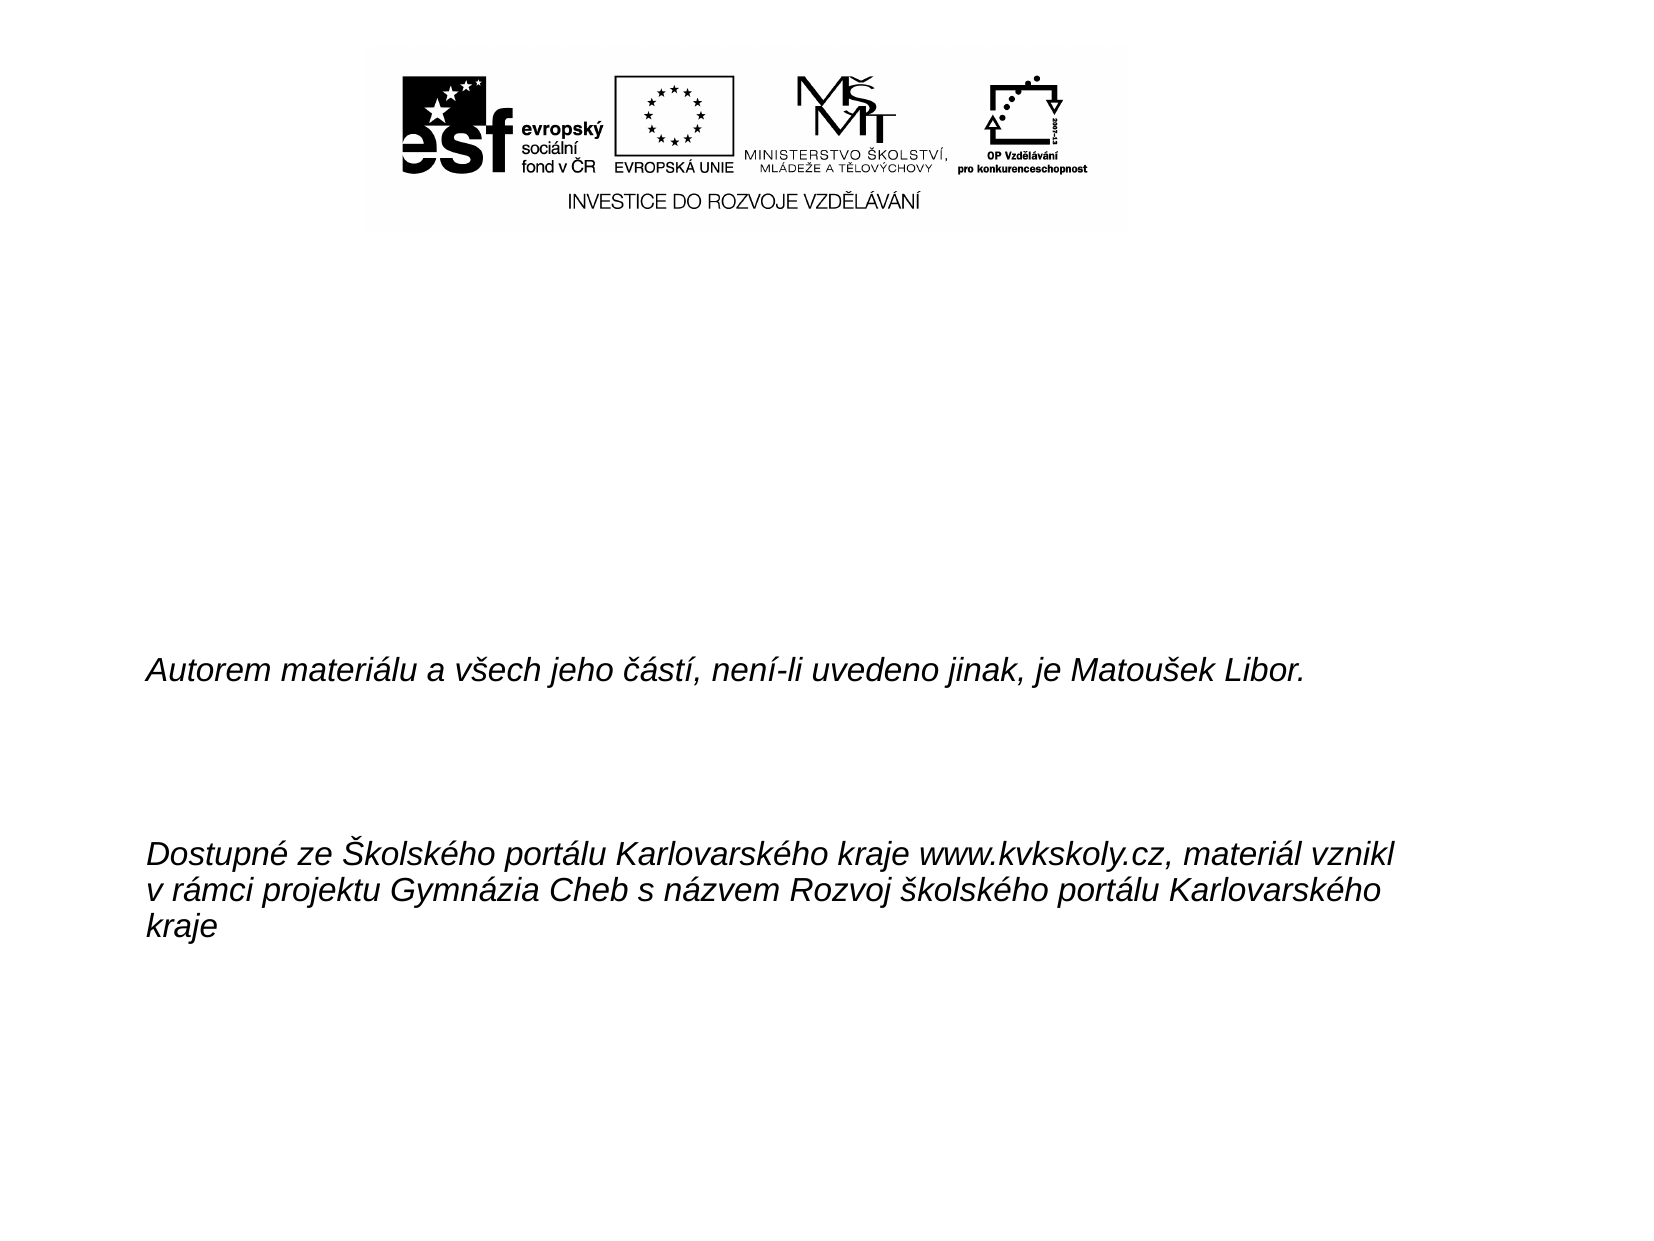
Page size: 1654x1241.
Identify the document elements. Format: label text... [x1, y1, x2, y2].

picture [366, 45, 1134, 233]
text_box Autorem materiálu a všech jeho částí, není-li uvedeno jinak, je Matoušek Libor. Dostupné ze Školského portálu Karlovarského kraje www.kvkskoly.cz, materiál vznikl v rámci projektu Gymnázia Cheb s názvem Rozvoj školského portálu Karlovarského kraje [75, 262, 1426, 1005]
